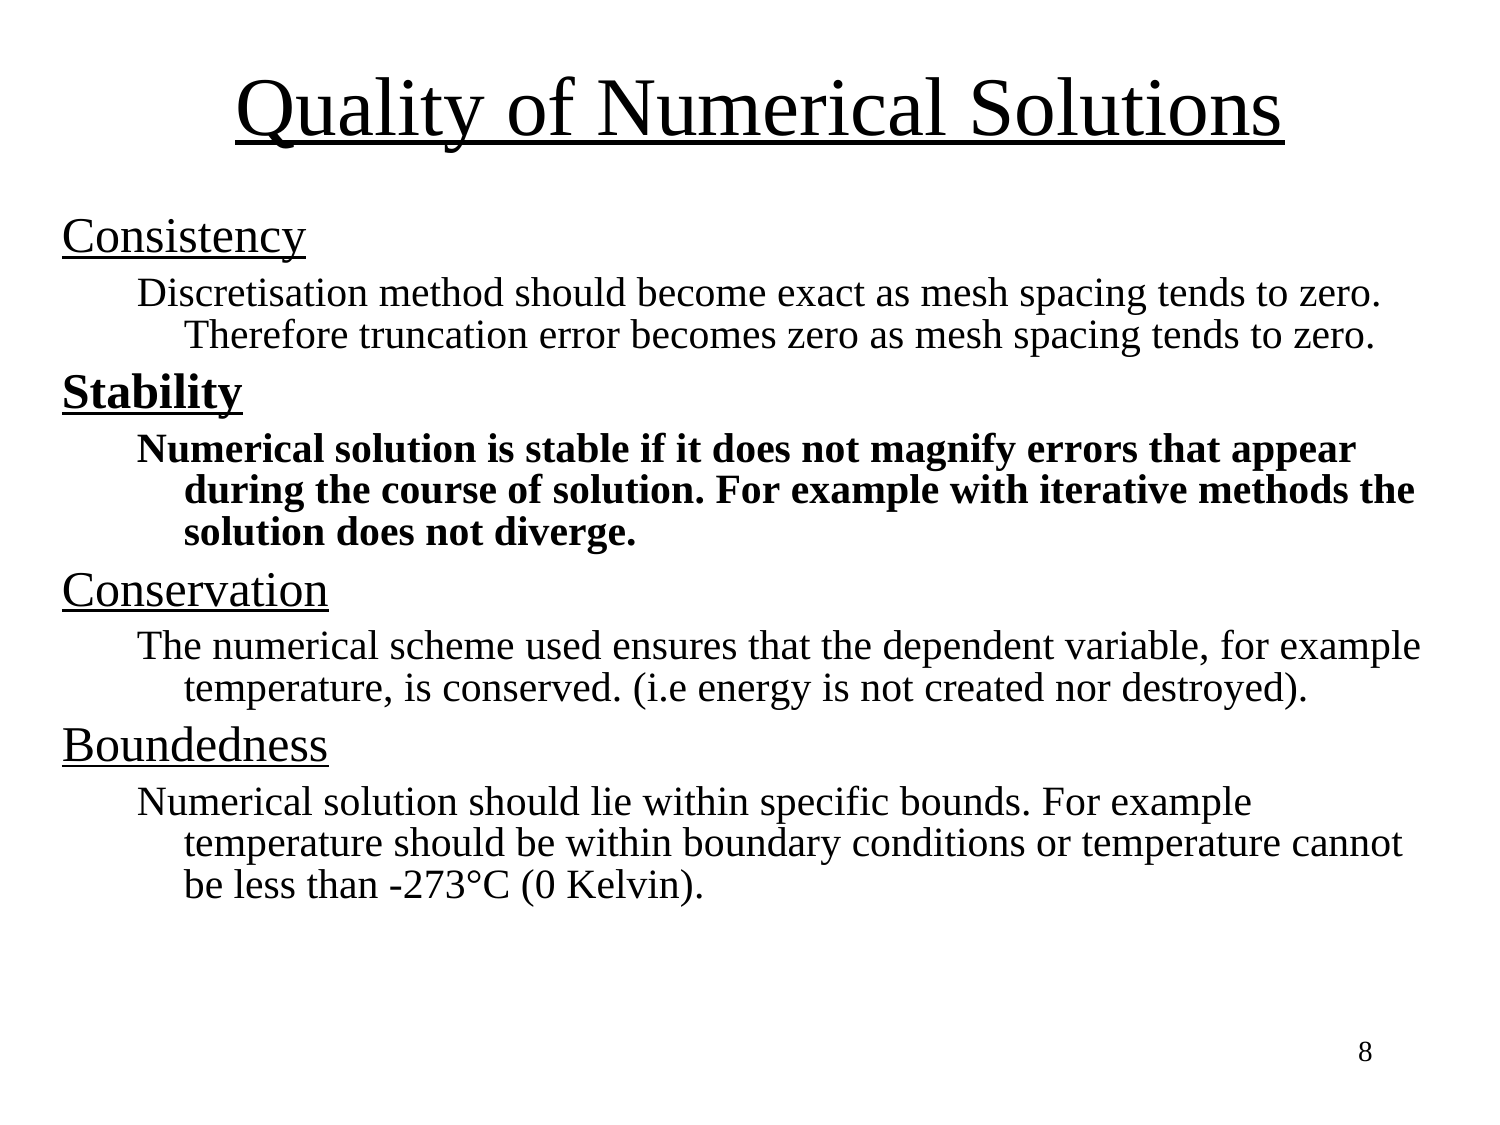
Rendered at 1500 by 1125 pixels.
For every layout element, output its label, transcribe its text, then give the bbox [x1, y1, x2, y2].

text_box <number> [1074, 1025, 1388, 1101]
title Quality of Numerical Solutions [122, 46, 1398, 169]
list Consistency Discretisation method should become exact as mesh spacing tends to zero. Therefore truncation error becomes zero as mesh spacing tends to zero. Stability Numerical solution is stable if it does not magnify errors that appear during the course of solution. For example with iterative methods the solution does not diverge. Conservation The numerical scheme used ensures that the dependent variable, for example temperature, is conserved. (i.e energy is not created nor destroyed). Boundedness Numerical solution should lie within specific bounds. For example temperature should be within boundary conditions or temperature cannot be less than -273°C (0 Kelvin). [46, 205, 1449, 1018]
